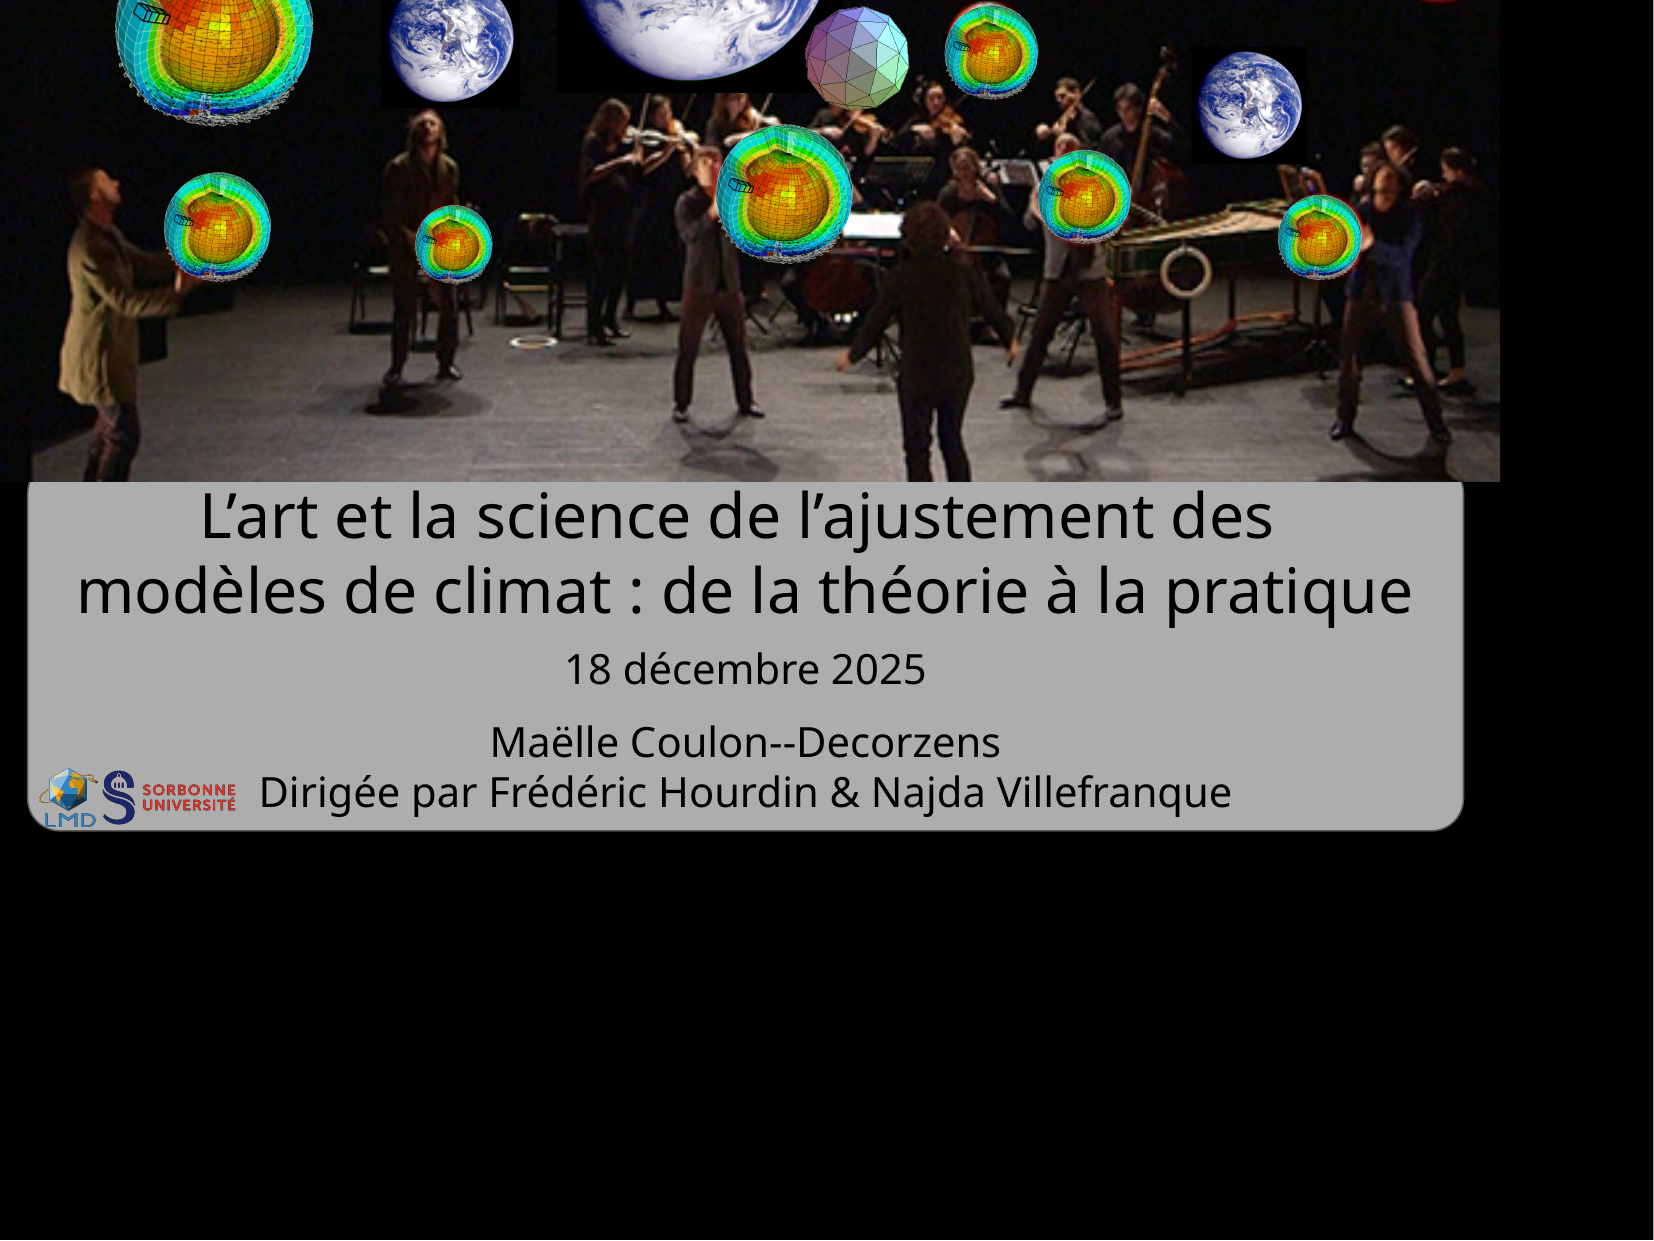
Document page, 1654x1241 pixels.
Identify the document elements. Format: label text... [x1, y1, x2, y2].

picture [0, 0, 1501, 482]
picture [39, 768, 241, 827]
text_box L’art et la science de l’ajustement des modèles de climat : de la théorie à la pratique 18 décembre 2025 Maëlle Coulon--Decorzens Dirigée par Frédéric Hourdin & Najda Villefranque [27, 482, 1464, 831]
